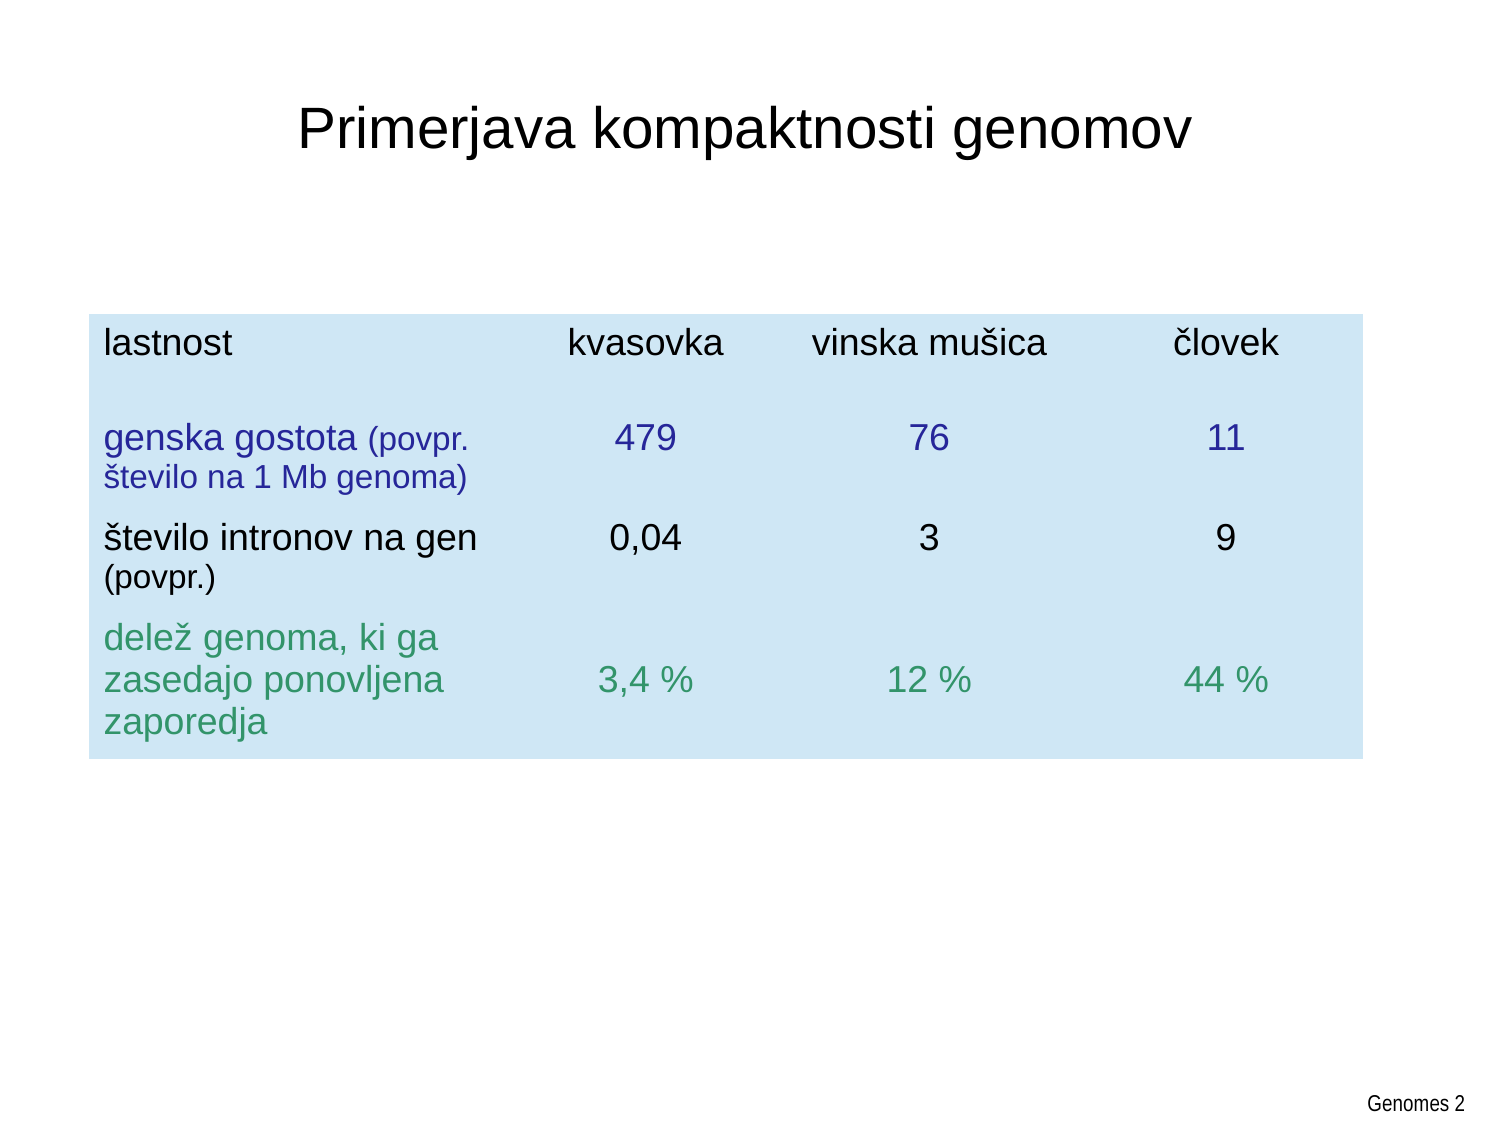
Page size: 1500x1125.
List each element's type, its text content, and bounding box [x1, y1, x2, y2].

table_cell genska gostota (povpr. število na 1 Mb genoma) [89, 409, 522, 509]
table_header lastnost [89, 314, 522, 409]
table_cell 44 % [1089, 609, 1363, 759]
table_header človek [1089, 314, 1363, 409]
text_box Genomes 2 [1352, 1081, 1481, 1124]
table_cell 0,04 [522, 509, 770, 609]
table_cell 9 [1089, 509, 1363, 609]
table_cell 3,4 % [522, 609, 770, 759]
table_header vinska mušica [770, 314, 1089, 409]
table_cell število intronov na gen (povpr.) [89, 509, 522, 609]
table_cell 12 % [770, 609, 1089, 759]
table_cell 76 [770, 409, 1089, 509]
table_cell 479 [522, 409, 770, 509]
text_box Primerjava kompaktnosti genomov [282, 82, 1209, 168]
table_cell 3 [770, 509, 1089, 609]
table_cell delež genoma, ki ga zasedajo ponovljena zaporedja [89, 609, 522, 759]
table_cell 11 [1089, 409, 1363, 509]
table_header kvasovka [522, 314, 770, 409]
